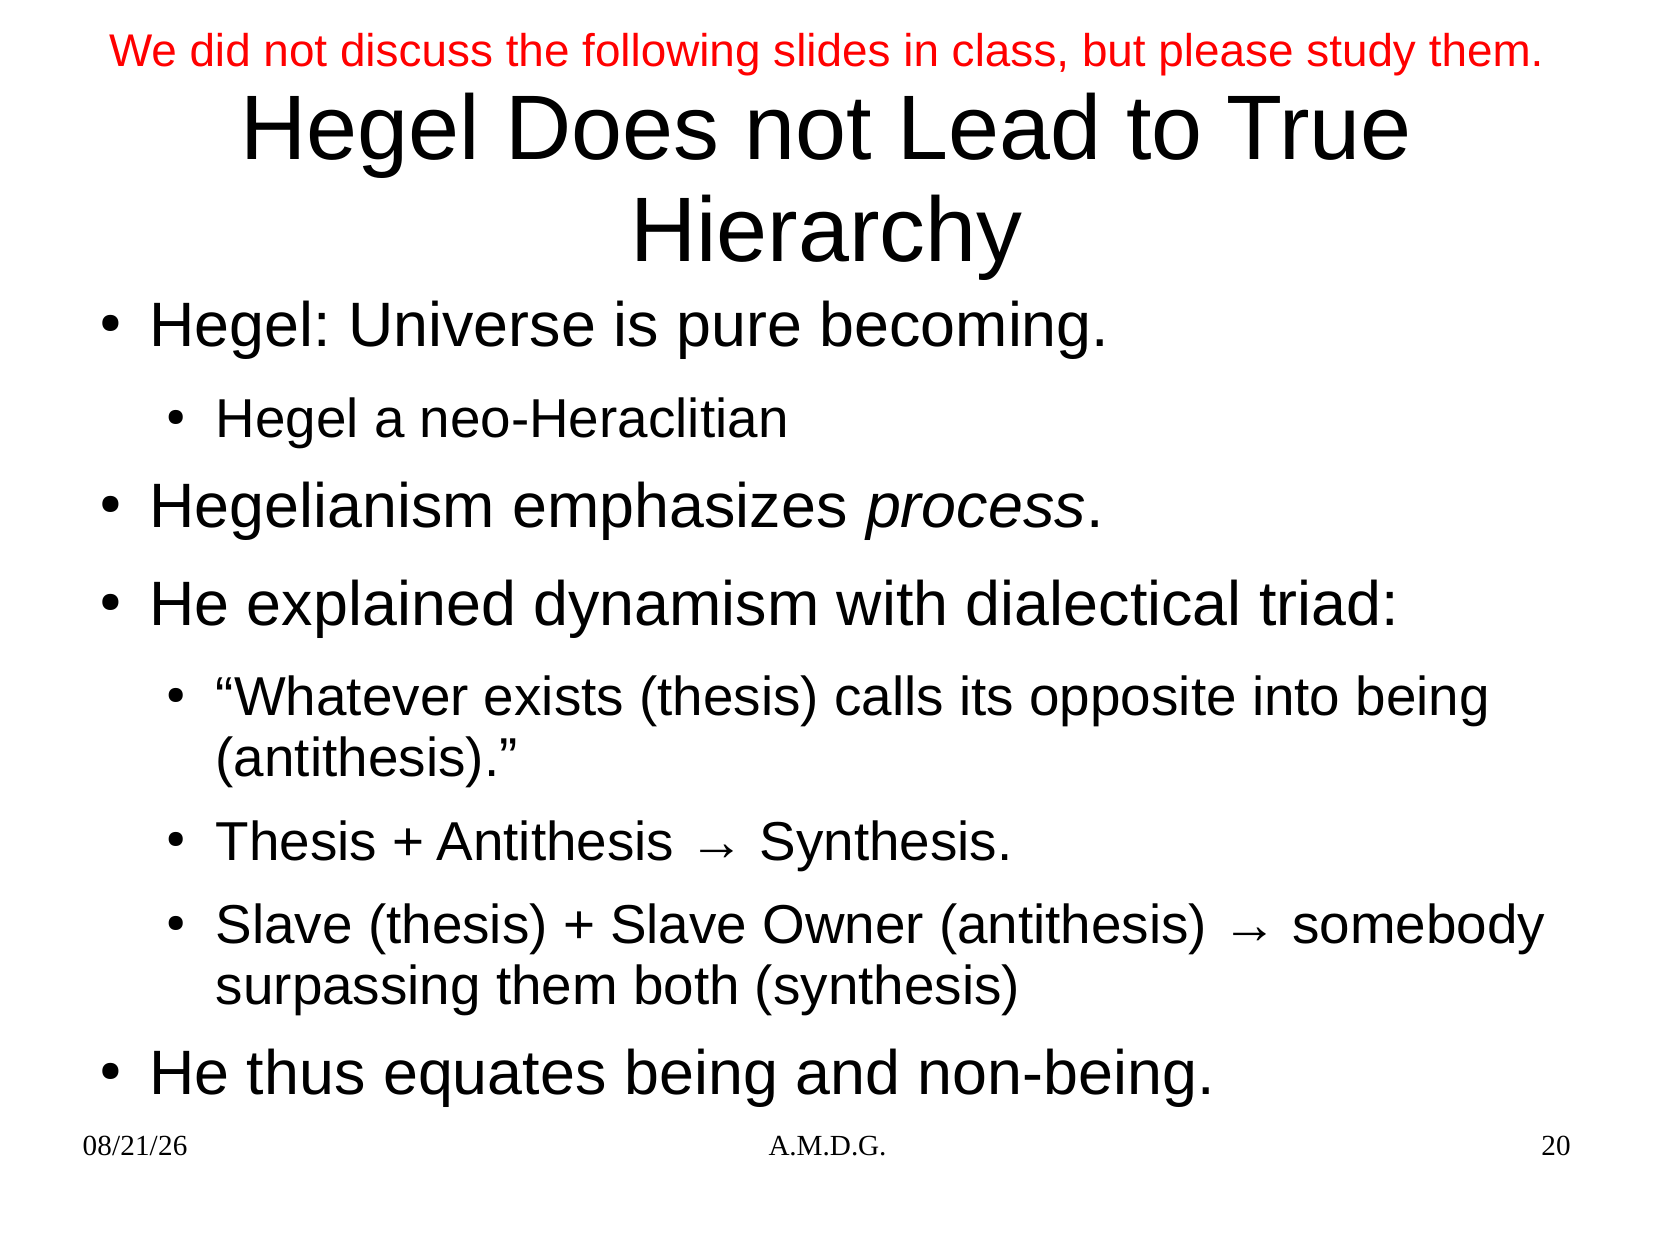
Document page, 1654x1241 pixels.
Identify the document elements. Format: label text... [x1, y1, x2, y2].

list Hegel: Universe is pure becoming. Hegel a neo-Heraclitian Hegelianism emphasizes process. He explained dynamism with dialectical triad: “Whatever exists (thesis) calls its opposite into being (antithesis).” Thesis + Antithesis → Synthesis. Slave (thesis) + Slave Owner (antithesis) → somebody surpassing them both (synthesis) He thus equates being and non-being. [82, 290, 1571, 1109]
title We did not discuss the following slides in class, but please study them. Hegel Does not Lead to True Hierarchy [82, 24, 1571, 282]
